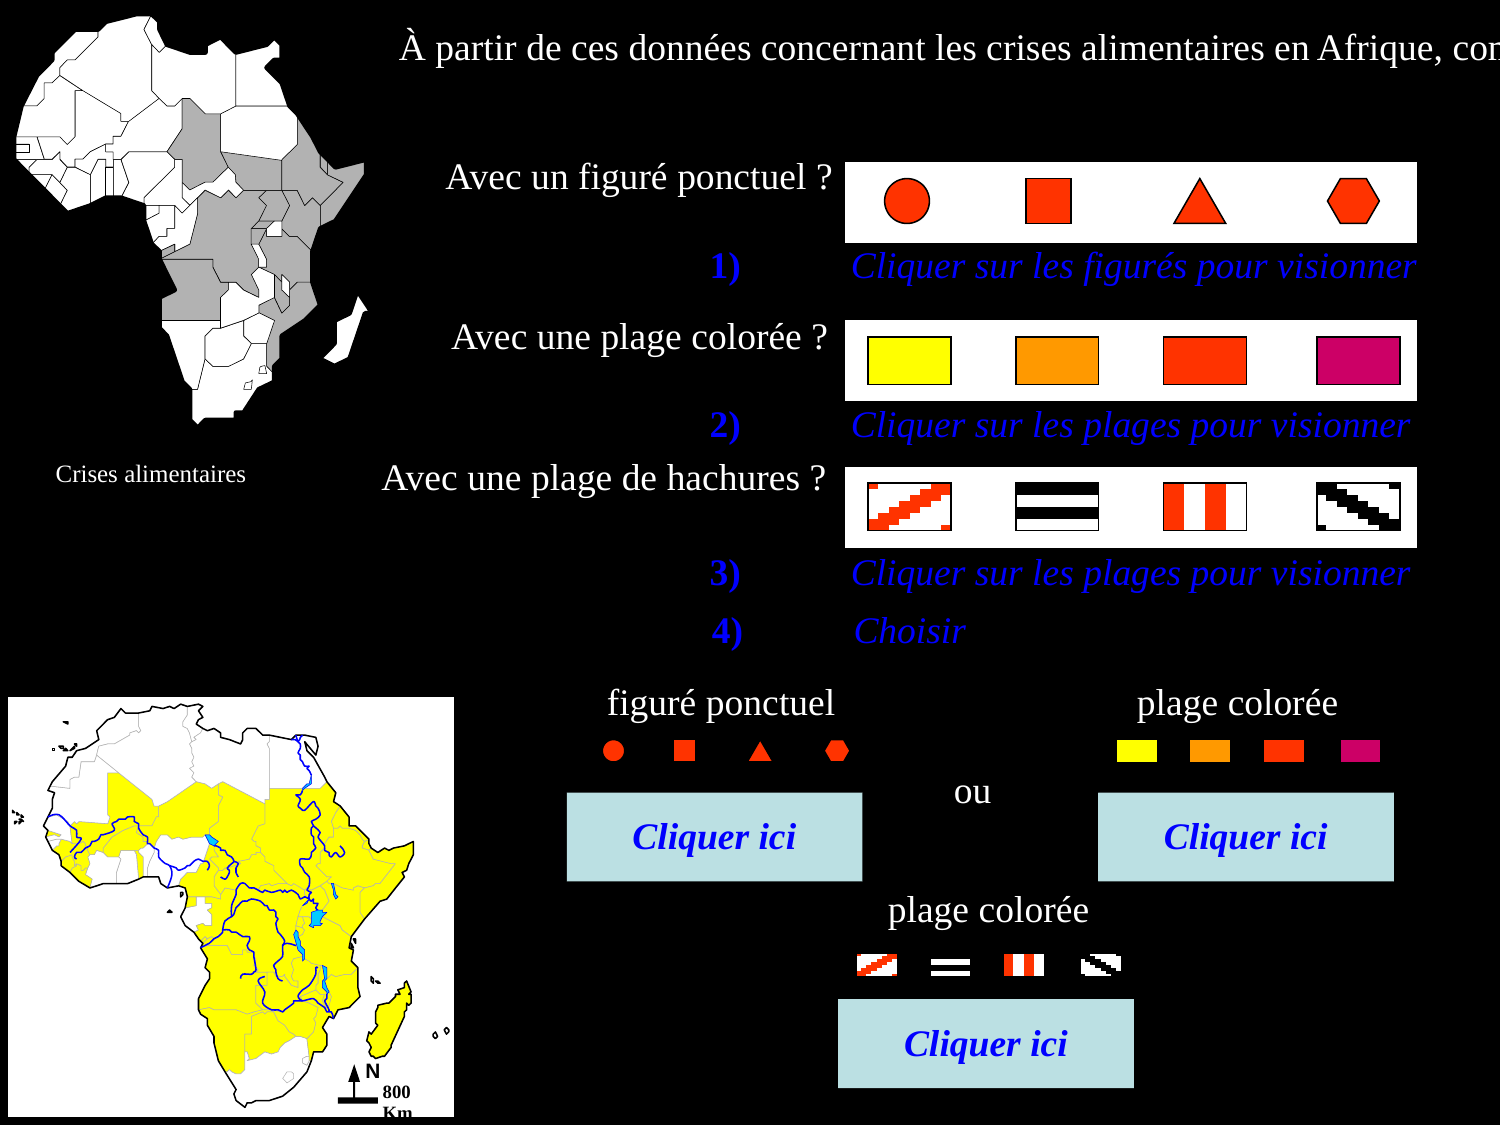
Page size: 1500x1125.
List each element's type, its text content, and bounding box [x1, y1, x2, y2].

text_box Cliquer ici [838, 999, 1134, 1089]
text_box plage colorée [1122, 674, 1354, 732]
text_box [844, 319, 1418, 396]
text_box [356, 1092, 367, 1097]
text_box [824, 739, 851, 762]
text_box [1263, 739, 1305, 764]
text_box [844, 465, 1418, 543]
text_box 4) [697, 602, 759, 660]
text_box À partir de ces données concernant les crises alimentaires en Afrique, comment maintenant localiser ce phénomène sur le croquis ? [384, 19, 1500, 77]
text_box Cliquer ici [1098, 792, 1394, 882]
text_box [929, 953, 972, 978]
text_box [1116, 739, 1158, 764]
text_box [673, 739, 696, 762]
text_box plage colorée [873, 881, 1105, 939]
text_box Cliquer sur les plages pour visionner [835, 543, 1426, 601]
text_box Cliquer sur les plages pour visionner [835, 396, 1426, 454]
text_box N [350, 1052, 396, 1092]
text_box 2) [694, 396, 756, 454]
text_box 3) [694, 543, 756, 601]
text_box ou [939, 762, 1007, 820]
text_box [7, 696, 455, 1118]
text_box Avec une plage de hachures ? [366, 449, 846, 507]
text_box Cliquer ici [566, 792, 863, 882]
text_box [856, 953, 898, 978]
text_box [844, 160, 1418, 237]
text_box 1) [694, 237, 756, 295]
text_box [1080, 953, 1122, 978]
text_box [17, 17, 363, 423]
text_box [1003, 953, 1045, 978]
text_box Cliquer sur les figurés pour visionner [835, 237, 1433, 295]
text_box [602, 739, 625, 762]
text_box Choisir [838, 602, 981, 660]
text_box [319, 290, 373, 367]
text_box [1339, 739, 1382, 764]
text_box Avec une plage colorée ? [436, 308, 848, 366]
text_box 800 Km [367, 1074, 461, 1125]
text_box Crises alimentaires [40, 452, 262, 496]
text_box [368, 984, 410, 1052]
text_box figuré ponctuel [592, 674, 851, 732]
text_box Avec un figuré ponctuel ? [430, 148, 849, 206]
text_box [747, 739, 774, 762]
text_box [1189, 739, 1232, 764]
